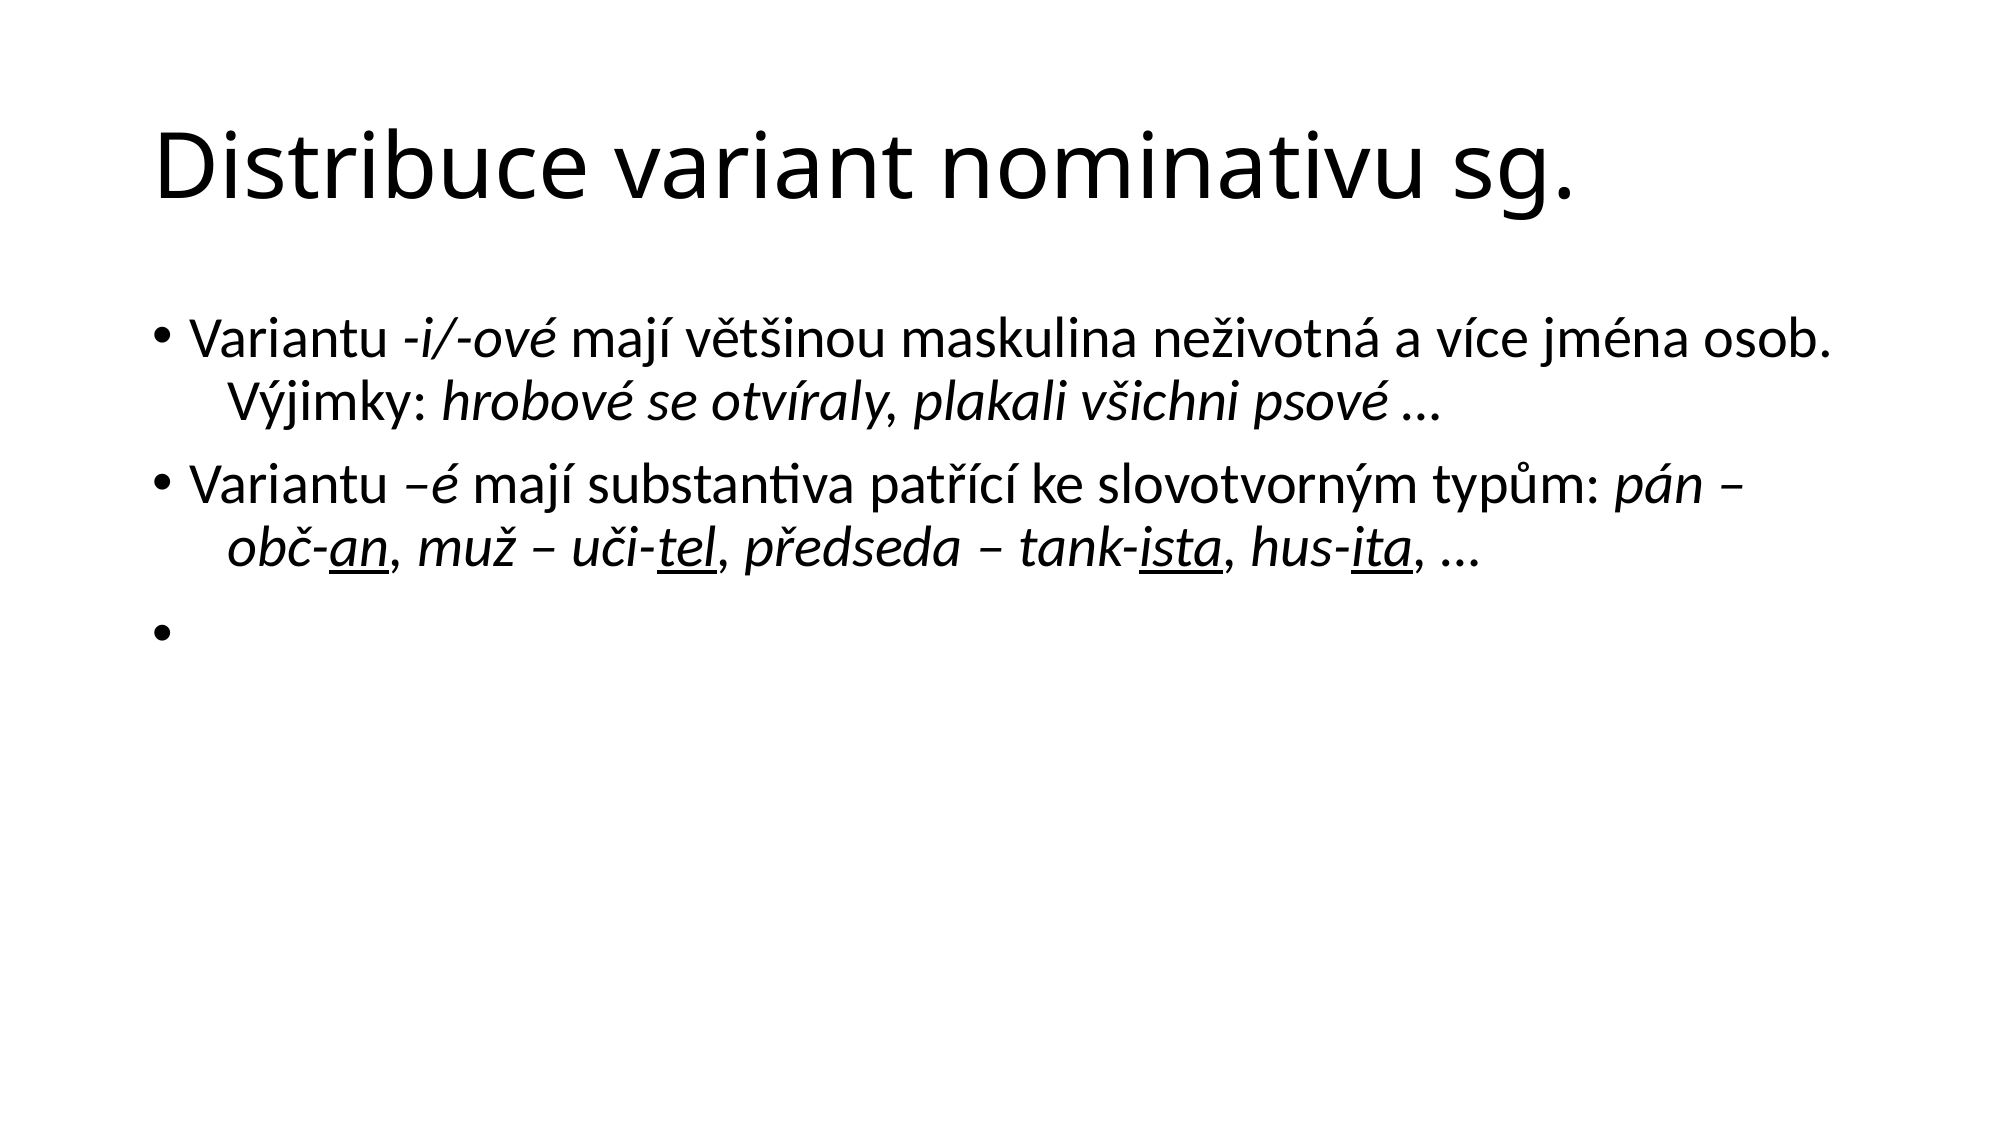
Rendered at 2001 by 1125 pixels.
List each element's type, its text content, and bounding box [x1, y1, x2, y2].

list Variantu -i/-ové mají většinou maskulina neživotná a více jména osob. Výjimky: hrobové se otvíraly, plakali všichni psové … Variantu –é mají substantiva patřící ke slovotvorným typům: pán –obč-an, muž – uči-tel, předseda – tank-ista, hus-ita, … [137, 299, 1863, 1014]
title Distribuce variant nominativu sg. [137, 59, 1863, 278]
